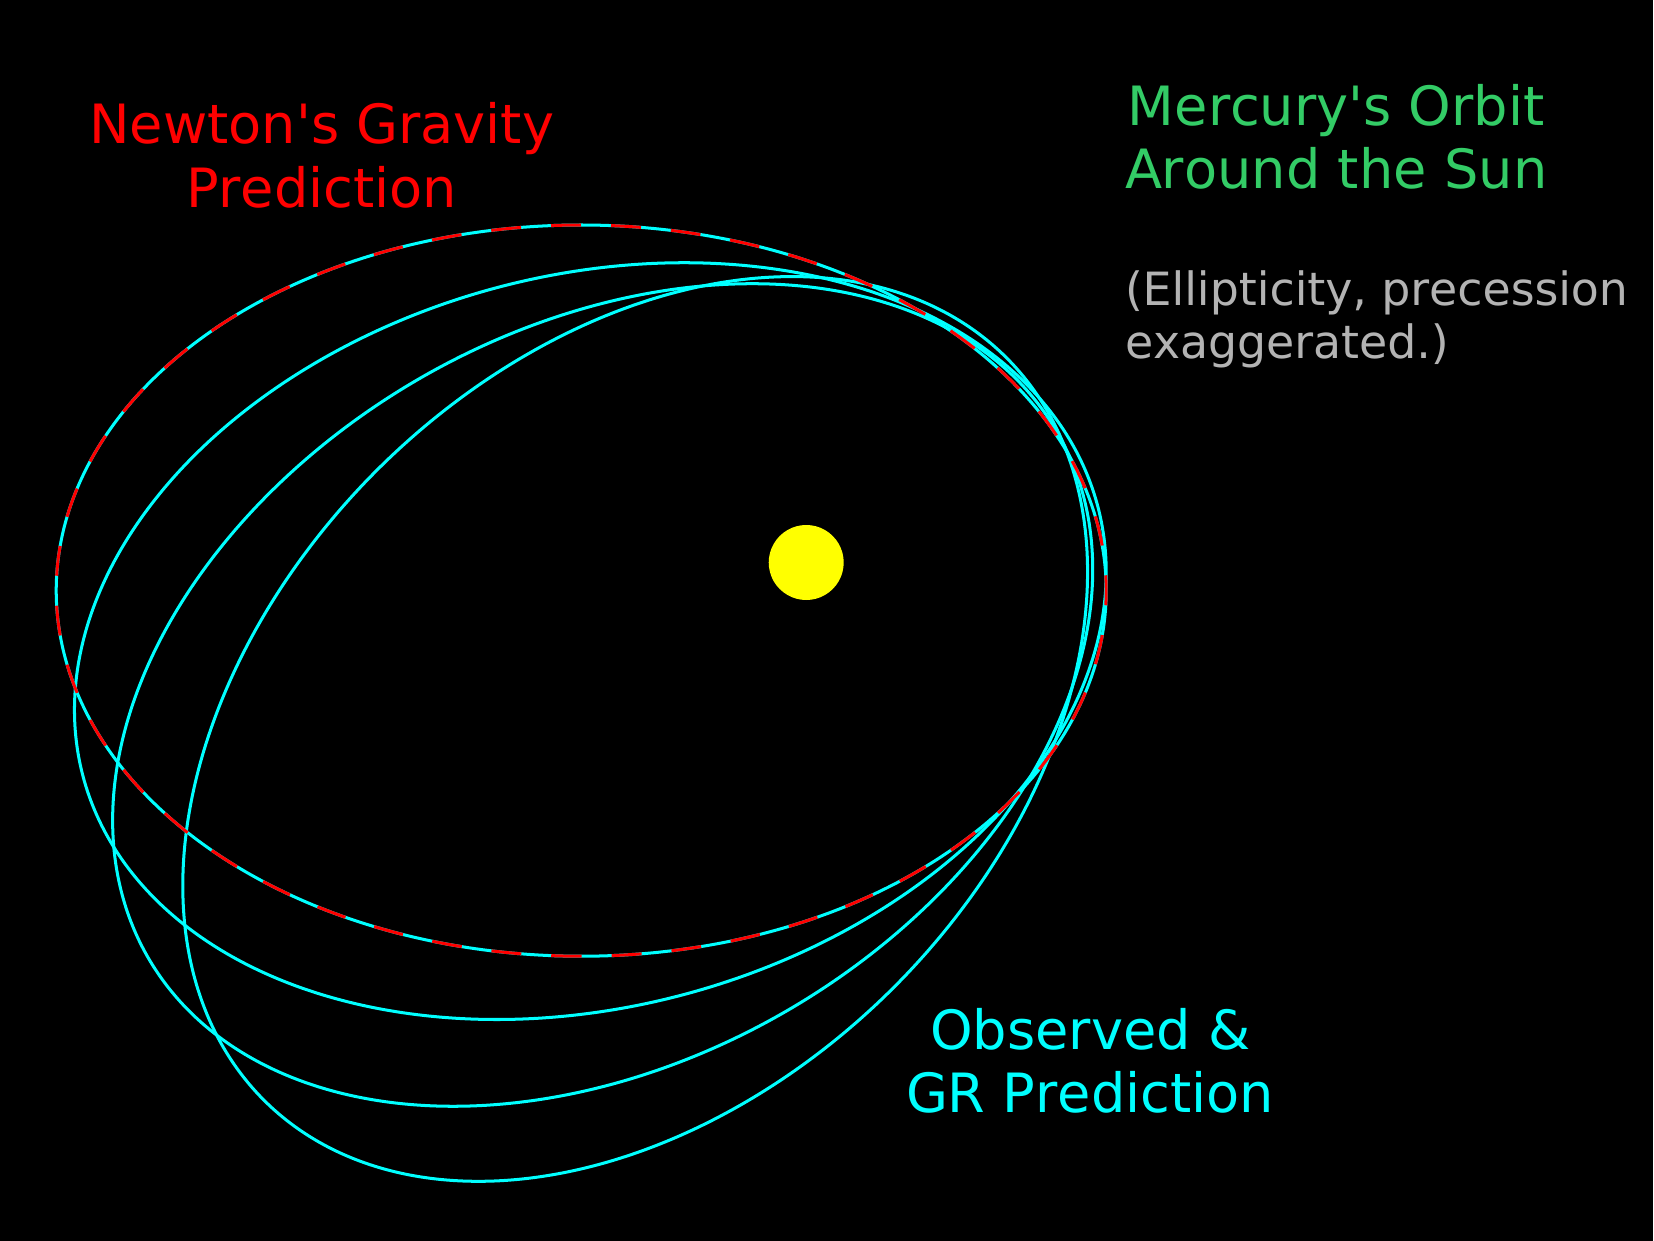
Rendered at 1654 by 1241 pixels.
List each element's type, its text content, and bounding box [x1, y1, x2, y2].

text_box Observed & GR Prediction [906, 998, 1276, 1126]
text_box (Ellipticity, precession exaggerated.) [1125, 262, 1629, 370]
text_box [768, 525, 844, 601]
text_box Mercury's Orbit Around the Sun [1125, 75, 1549, 202]
text_box Newton's Gravity Prediction [89, 93, 555, 220]
